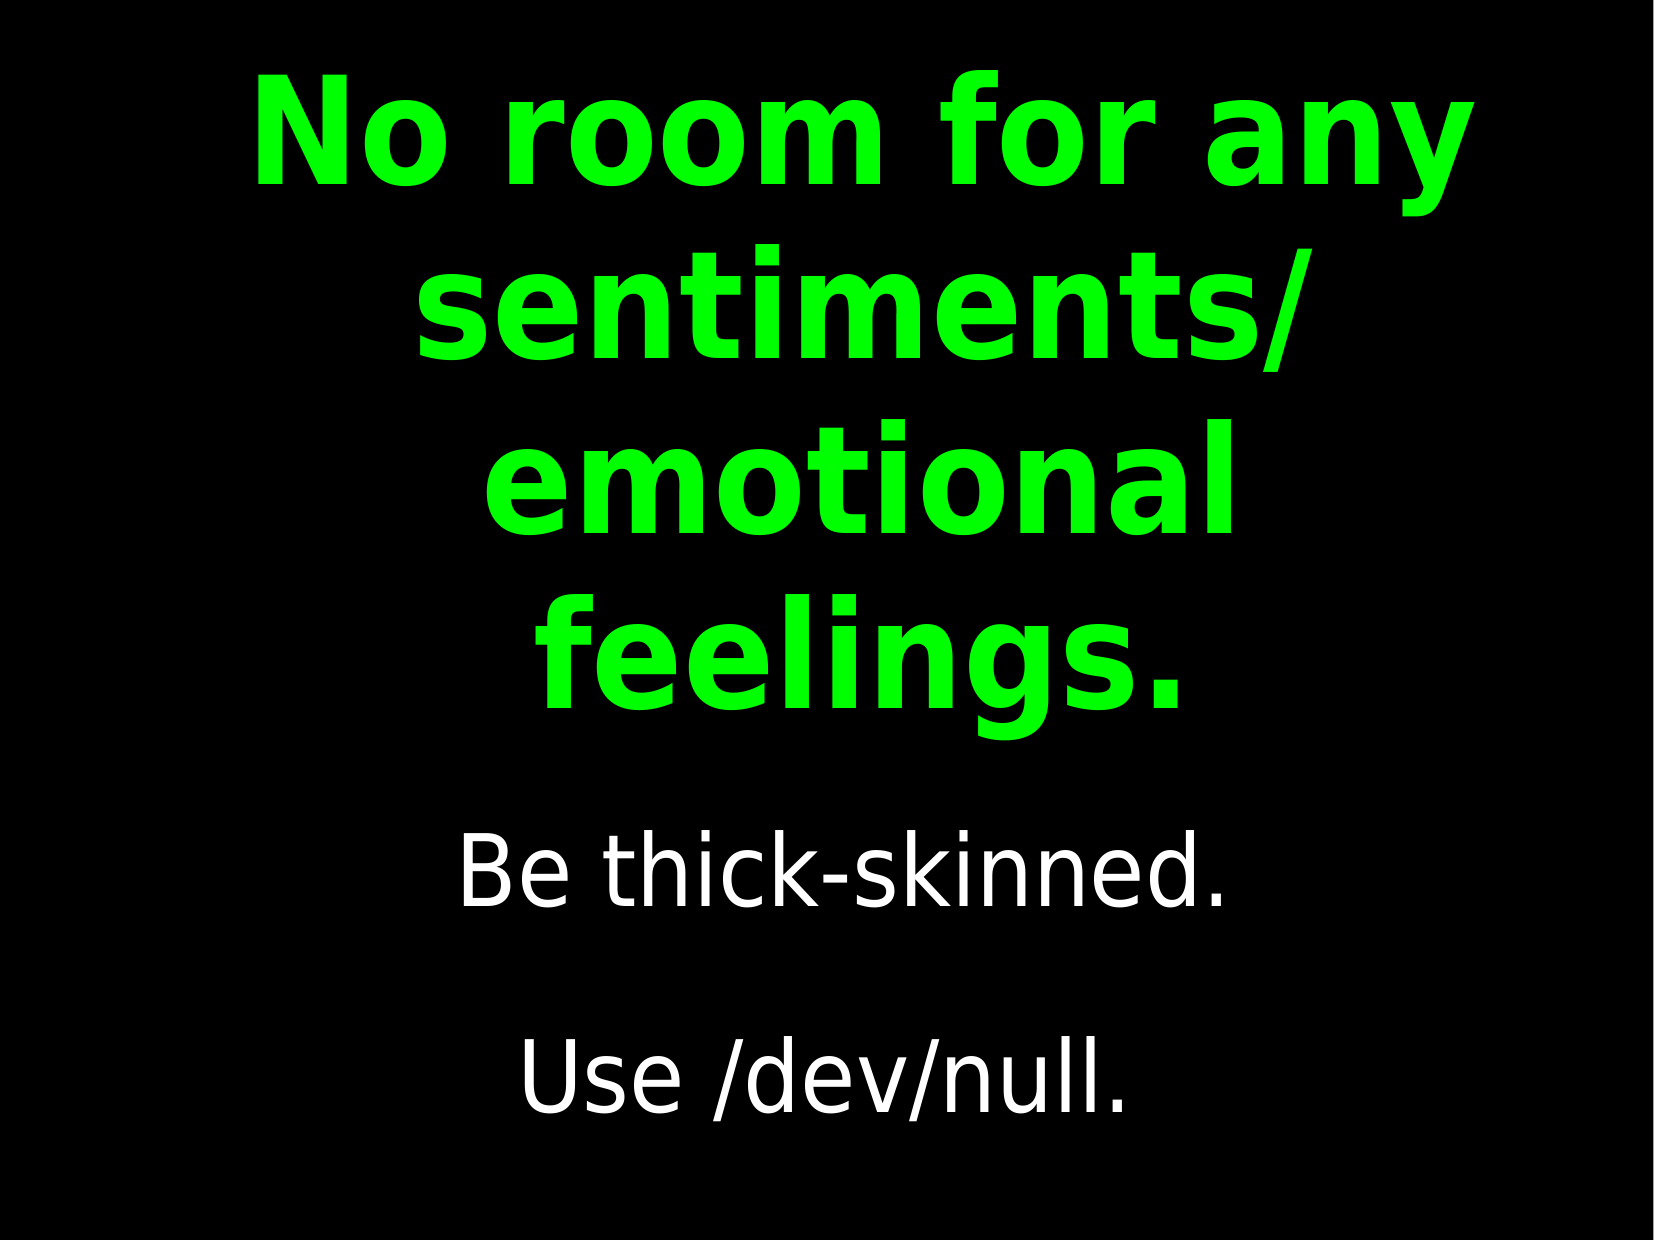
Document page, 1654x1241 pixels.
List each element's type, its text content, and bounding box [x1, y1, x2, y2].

text_box No room for any sentiments/ emotional feelings. [150, 37, 1576, 752]
text_box Be thick-skinned. [262, 806, 1426, 938]
text_box Use /dev/null. [375, 1012, 1276, 1145]
